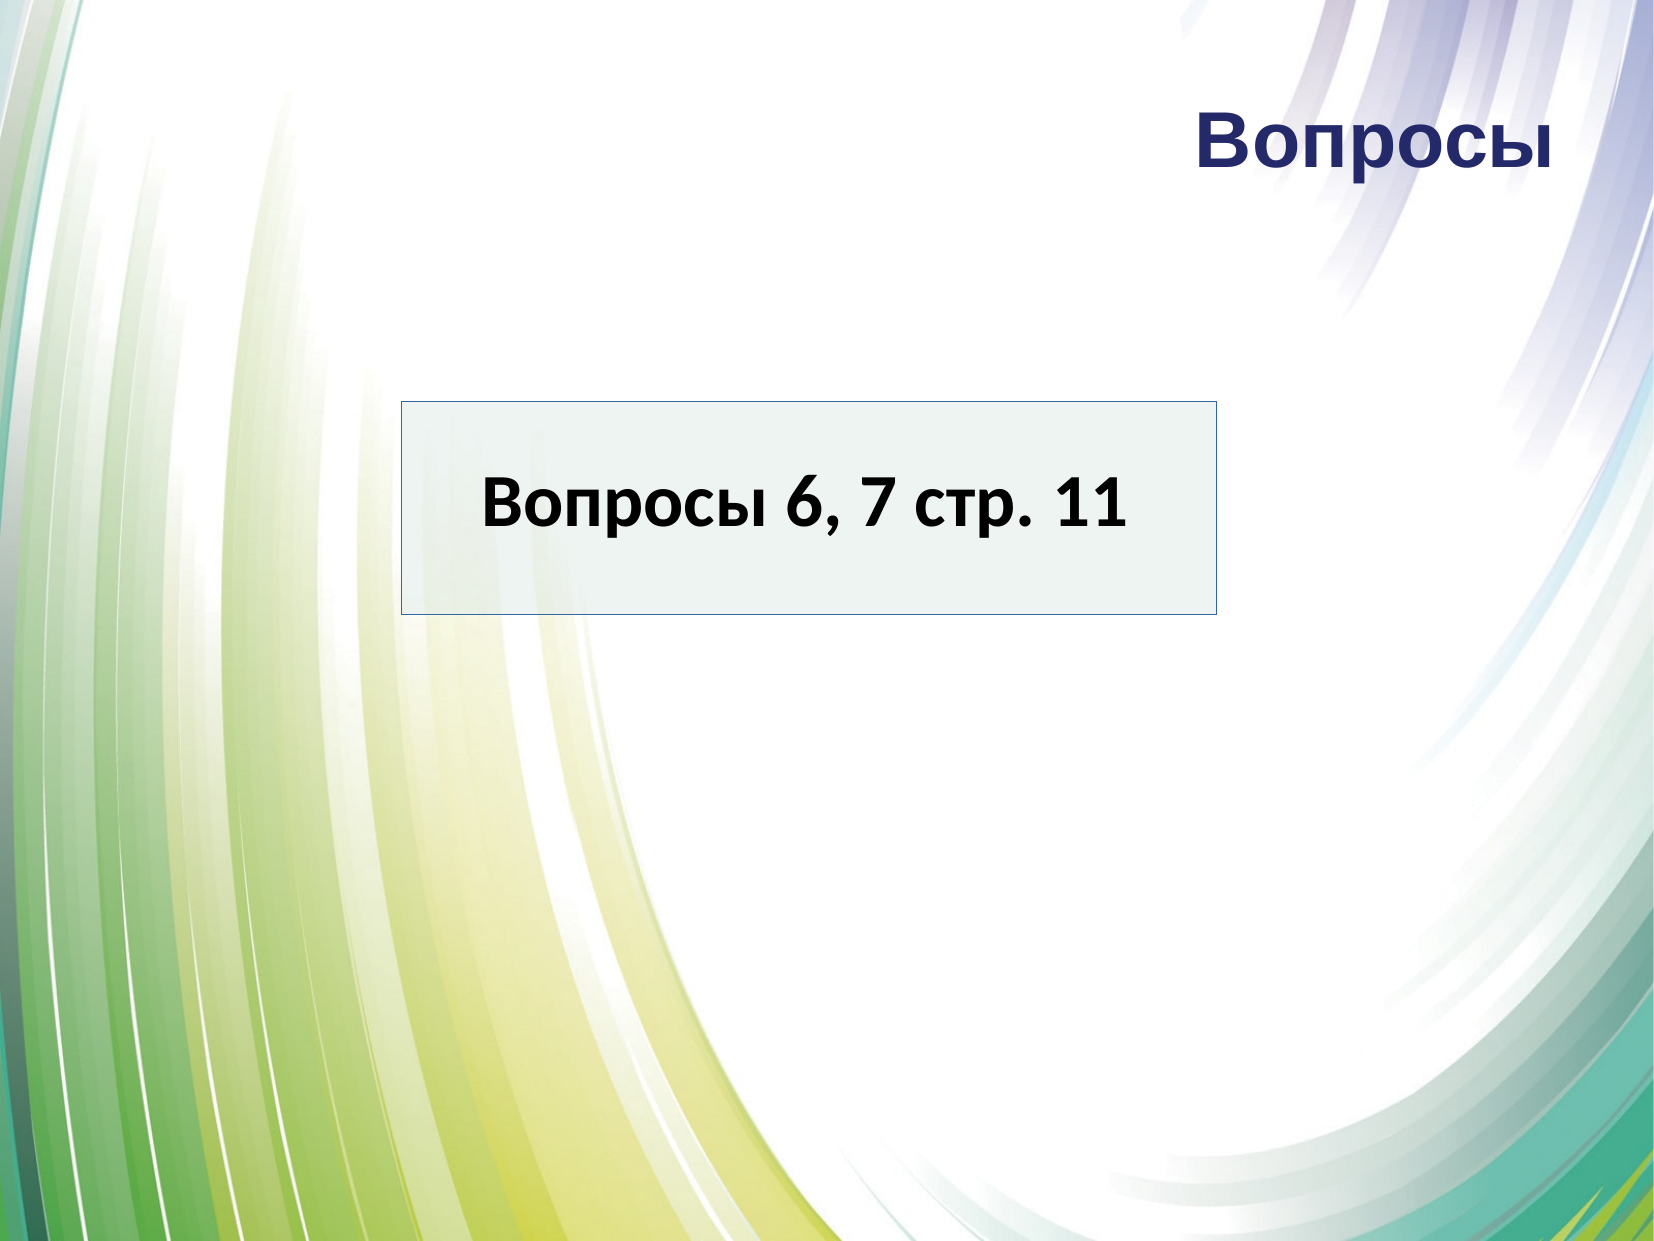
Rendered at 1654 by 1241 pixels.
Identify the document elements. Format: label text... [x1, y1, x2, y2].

picture [0, 0, 1654, 1241]
text_box Вопросы [58, 58, 1571, 215]
text_box Вопросы 6, 7 стр. 11 [401, 401, 1217, 615]
